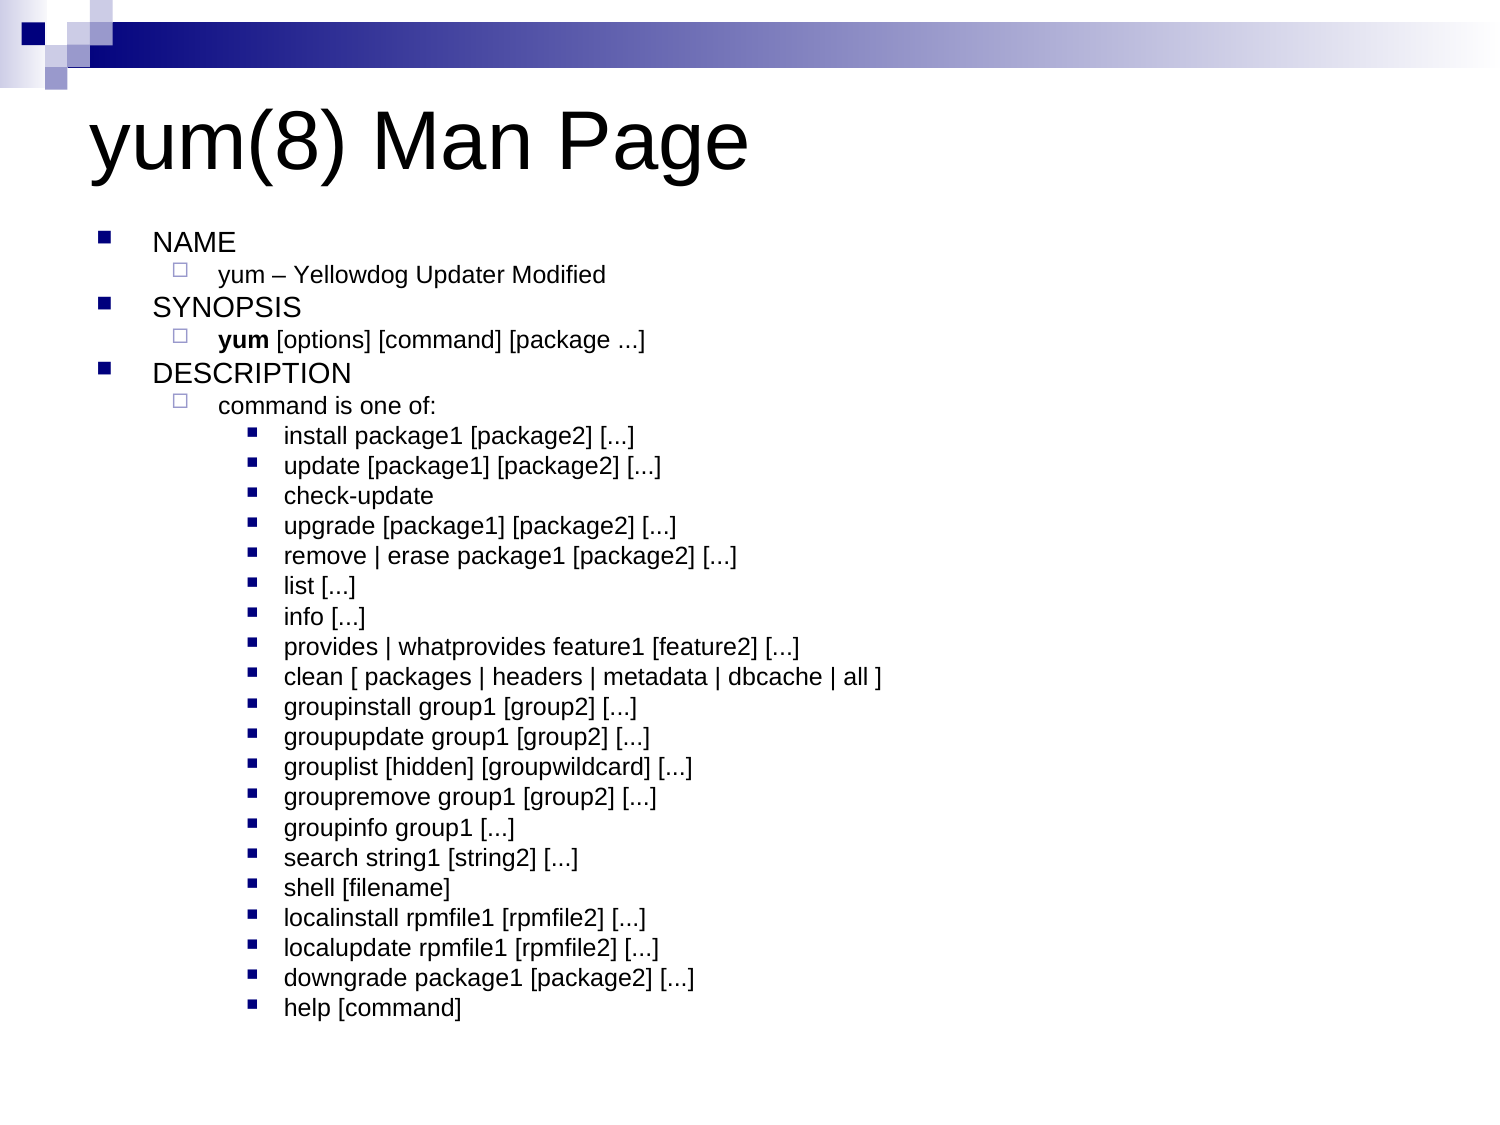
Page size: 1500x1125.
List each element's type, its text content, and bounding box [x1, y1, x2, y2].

list NAME yum – Yellowdog Updater Modified SYNOPSIS yum [options] [command] [package ...] DESCRIPTION command is one of: install package1 [package2] [...] update [package1] [package2] [...] check-update upgrade [package1] [package2] [...] remove | erase package1 [package2] [...] list [...] info [...] provides | whatprovides feature1 [feature2] [...] clean [ packages | headers | metadata | dbcache | all ] groupinstall group1 [group2] [...] groupupdate group1 [group2] [...] grouplist [hidden] [groupwildcard] [...] groupremove group1 [group2] [...] groupinfo group1 [...] search string1 [string2] [...] shell [filename] localinstall rpmfile1 [rpmfile2] [...] localupdate rpmfile1 [rpmfile2] [...] downgrade package1 [package2] [...] help [command] [81, 222, 1432, 1082]
title yum(8) Man Page [75, 74, 1426, 198]
